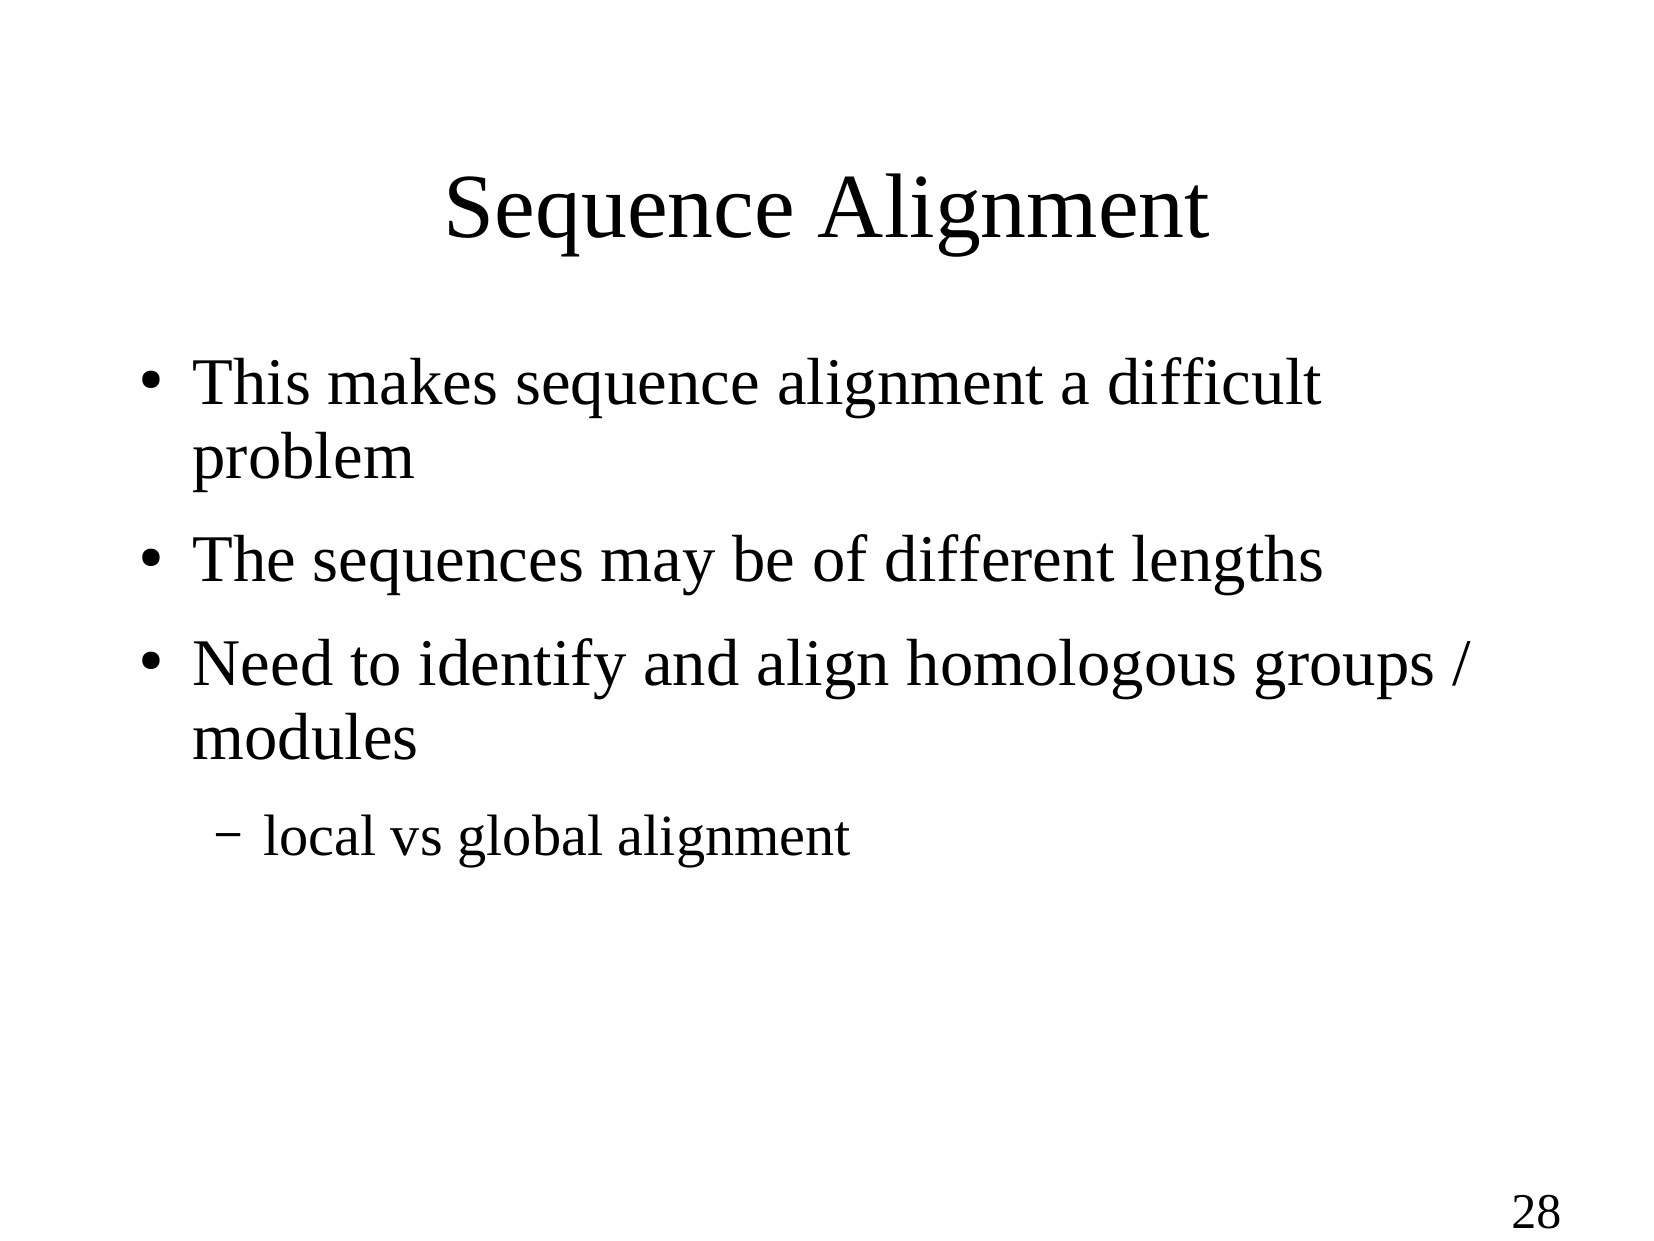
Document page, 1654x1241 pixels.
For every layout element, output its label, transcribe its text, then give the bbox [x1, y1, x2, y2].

title Sequence Alignment [121, 102, 1534, 311]
list This makes sequence alignment a difficult problem The sequences may be of different lengths Need to identify and align homologous groups / modules local vs global alignment [121, 344, 1534, 1127]
text_box <number> [1511, 1183, 1654, 1241]
